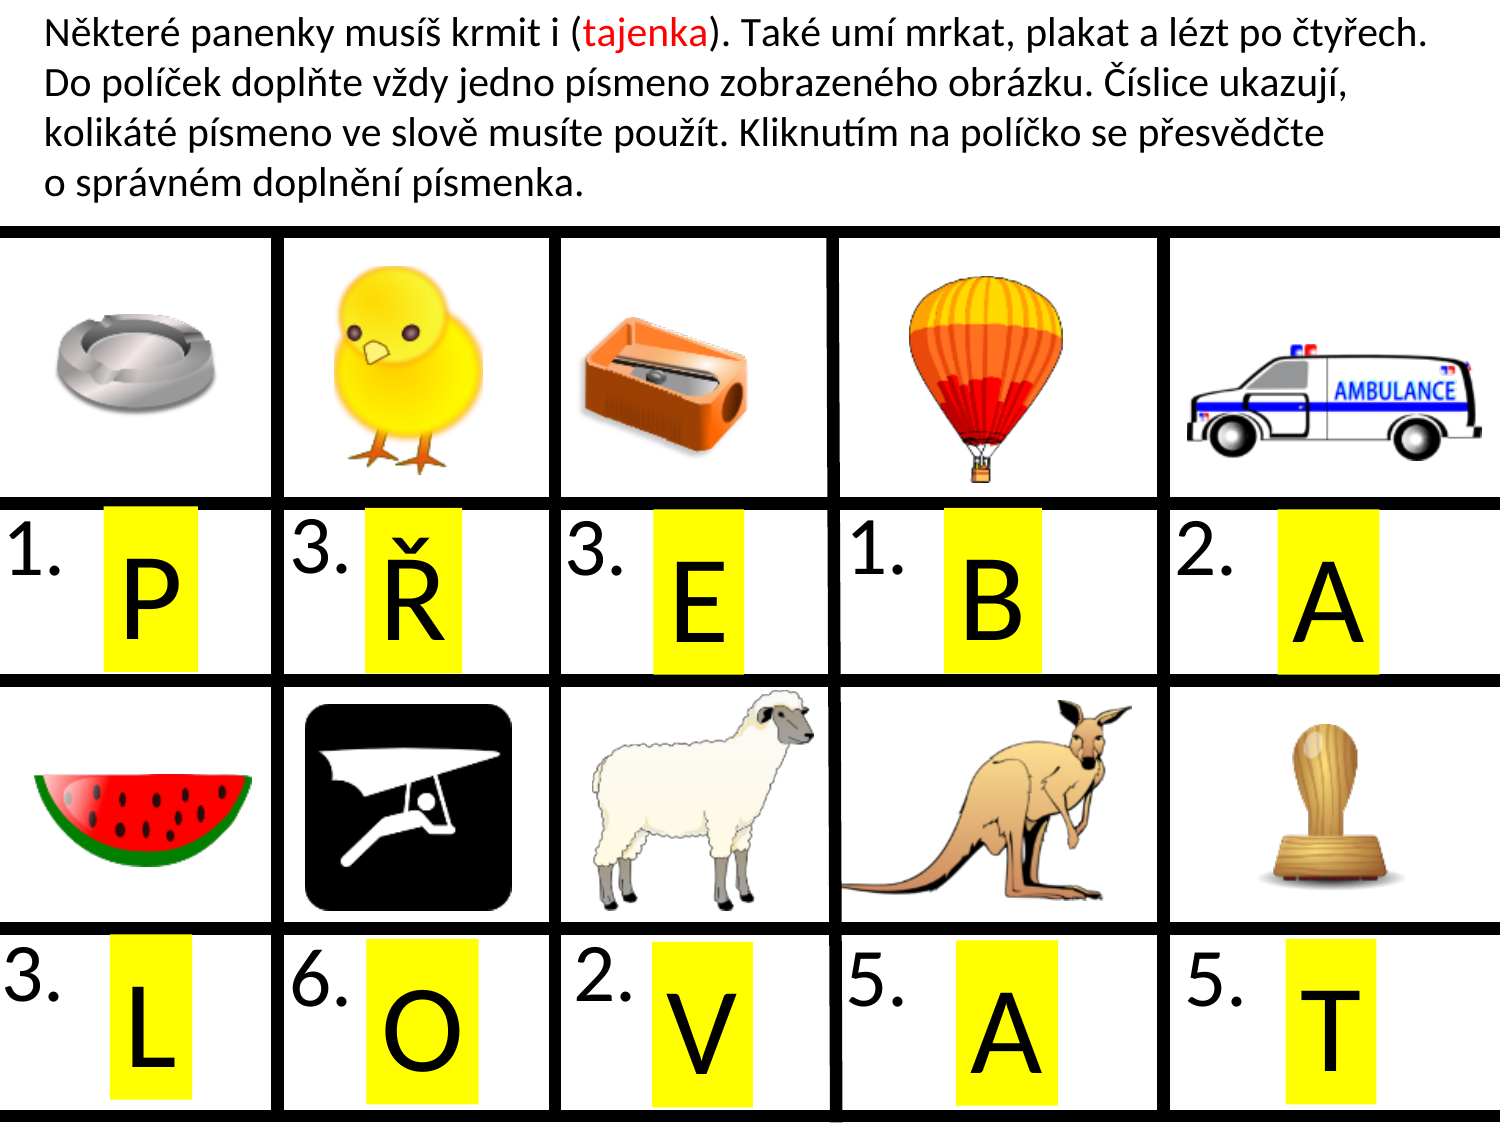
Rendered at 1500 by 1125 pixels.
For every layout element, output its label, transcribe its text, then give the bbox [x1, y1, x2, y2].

picture [576, 317, 748, 462]
picture [53, 314, 219, 418]
text_box 1. [830, 483, 924, 599]
picture [1255, 724, 1408, 892]
picture [305, 704, 512, 911]
text_box P [103, 506, 198, 672]
text_box 2. [1159, 484, 1253, 600]
text_box E [653, 509, 745, 675]
text_box T [1285, 938, 1377, 1105]
text_box 2. [559, 910, 653, 1027]
text_box 5. [830, 915, 924, 1032]
picture [909, 276, 1063, 483]
picture [1187, 344, 1482, 461]
text_box V [652, 941, 753, 1108]
picture [841, 700, 1132, 901]
text_box A [955, 940, 1058, 1106]
text_box 5. [1169, 915, 1263, 1032]
text_box 3. [0, 910, 80, 1027]
picture [34, 774, 252, 867]
text_box 3. [549, 484, 643, 600]
text_box O [366, 938, 479, 1105]
text_box 3. [274, 482, 368, 599]
text_box A [1277, 509, 1380, 675]
picture [334, 266, 483, 475]
picture [592, 690, 814, 911]
text_box L [109, 934, 193, 1100]
text_box 6. [274, 915, 368, 1032]
text_box Ř [364, 507, 463, 674]
text_box B [944, 507, 1042, 674]
text_box Některé panenky musíš krmit i (tajenka). Také umí mrkat, plakat a lézt po čtyřech. Do políček doplňte vždy jedno písmeno zobrazeného obrázku. Číslice ukazují, kolikáté písmeno ve slově musíte použít. Kliknutím na políčko se přesvědčte o správném doplnění písmenka. [29, 0, 1445, 263]
text_box 1. [0, 484, 81, 600]
